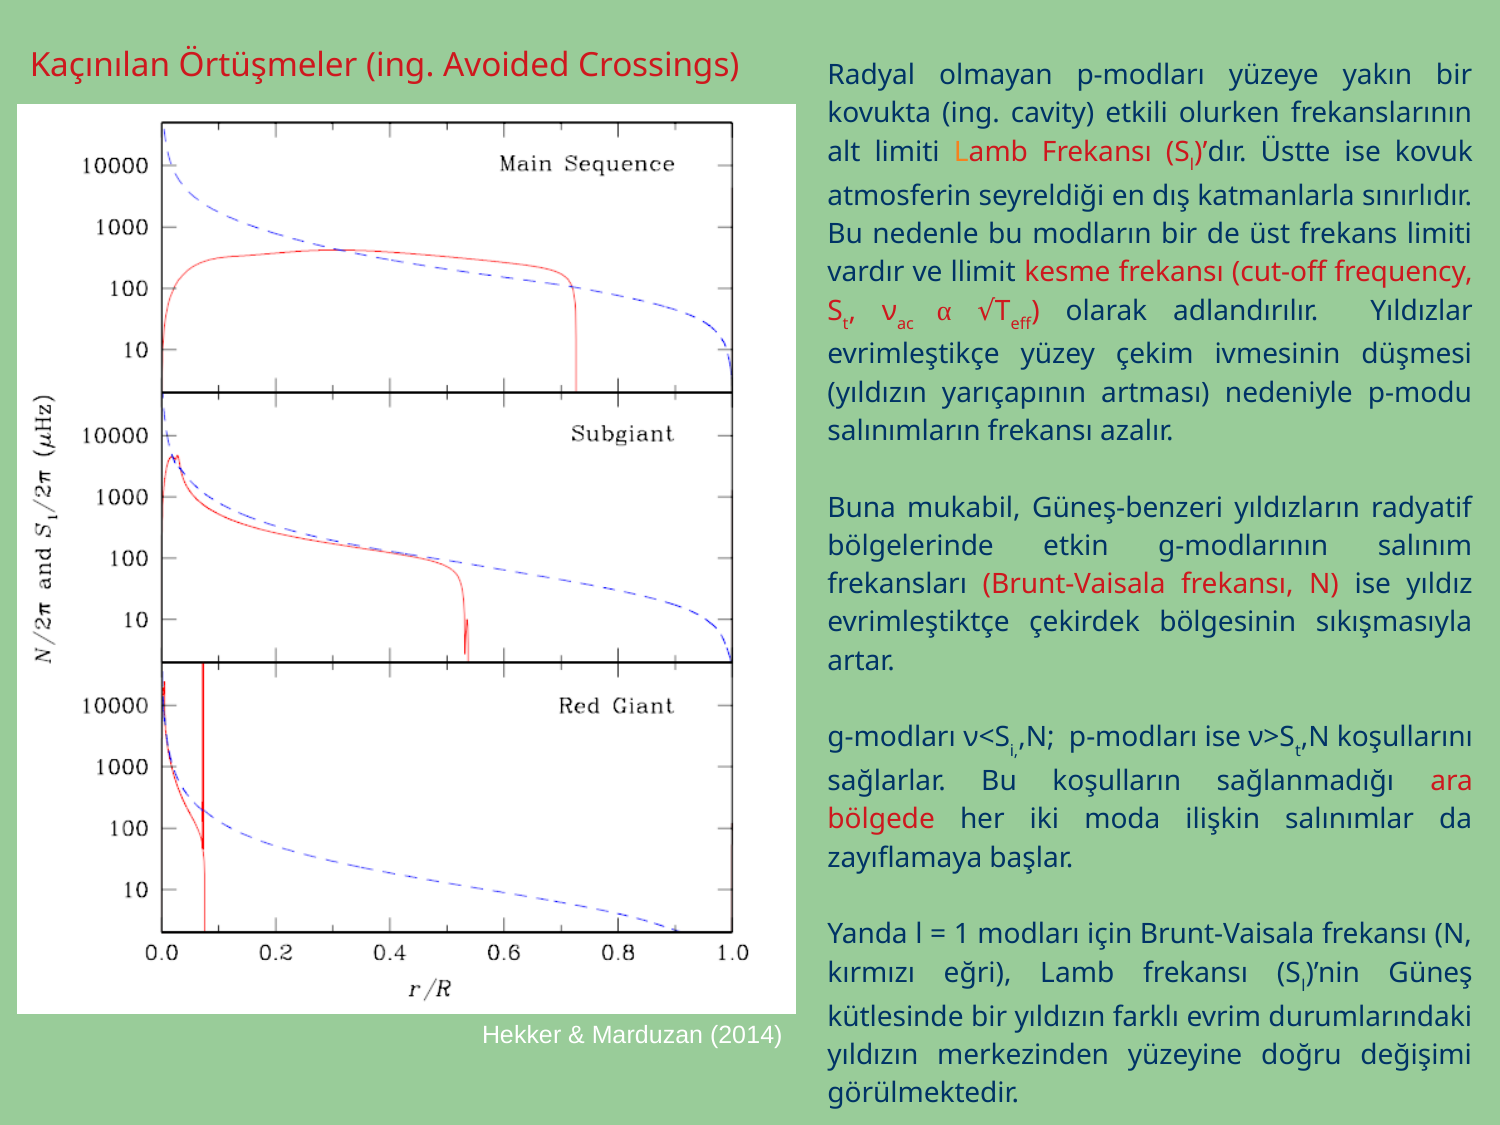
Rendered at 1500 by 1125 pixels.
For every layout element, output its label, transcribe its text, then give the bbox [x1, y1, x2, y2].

text_box Kaçınılan Örtüşmeler (ing. Avoided Crossings) [15, 33, 813, 93]
picture [17, 104, 796, 1014]
text_box Radyal olmayan p-modları yüzeye yakın bir kovukta (ing. cavity) etkili olurken frekanslarının alt limiti Lamb Frekansı (Sl)’dır. Üstte ise kovuk atmosferin seyreldiği en dış katmanlarla sınırlıdır. Bu nedenle bu modların bir de üst frekans limiti vardır ve llimit kesme frekansı (cut-off frequency, St, νac α √Teff) olarak adlandırılır. Yıldızlar evrimleştikçe yüzey çekim ivmesinin düşmesi (yıldızın yarıçapının artması) nedeniyle p-modu salınımların frekansı azalır. Buna mukabil, Güneş-benzeri yıldızların radyatif bölgelerinde etkin g-modlarının salınım frekansları (Brunt-Vaisala frekansı, N) ise yıldız evrimleştiktçe çekirdek bölgesinin sıkışmasıyla artar. g-modları ν<Si,,N; p-modları ise ν>St,N koşullarını sağlarlar. Bu koşulların sağlanmadığı ara bölgede her iki moda ilişkin salınımlar da zayıflamaya başlar. Yanda l = 1 modları için Brunt-Vaisala frekansı (N, kırmızı eğri), Lamb frekansı (Sl)’nin Güneş kütlesinde bir yıldızın farklı evrim durumlarındaki yıldızın merkezinden yüzeyine doğru değişimi görülmektedir. [812, 47, 1488, 1048]
text_box Hekker & Marduzan (2014) [347, 1013, 798, 1057]
